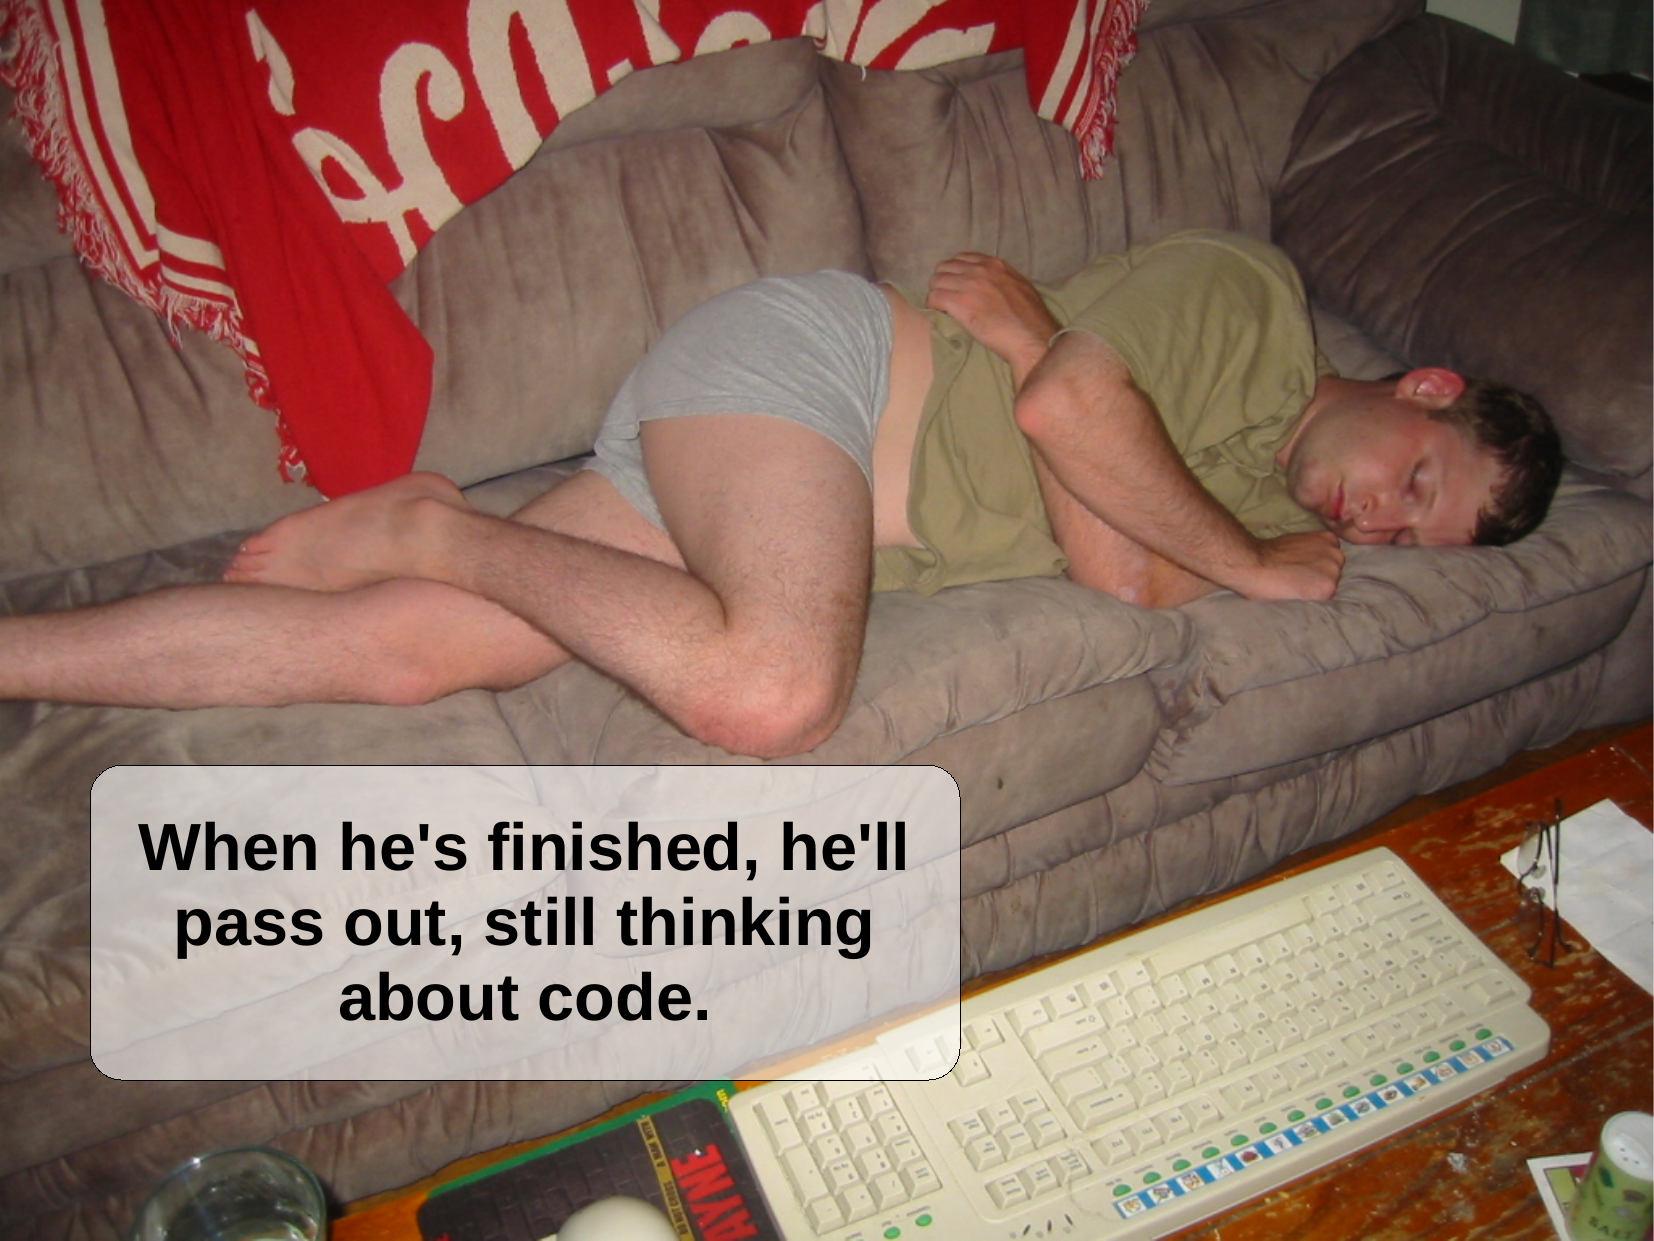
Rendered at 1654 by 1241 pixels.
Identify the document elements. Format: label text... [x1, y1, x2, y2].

picture [0, 0, 1654, 1241]
text_box When he's finished, he'll pass out, still thinking about code. [90, 765, 961, 1081]
